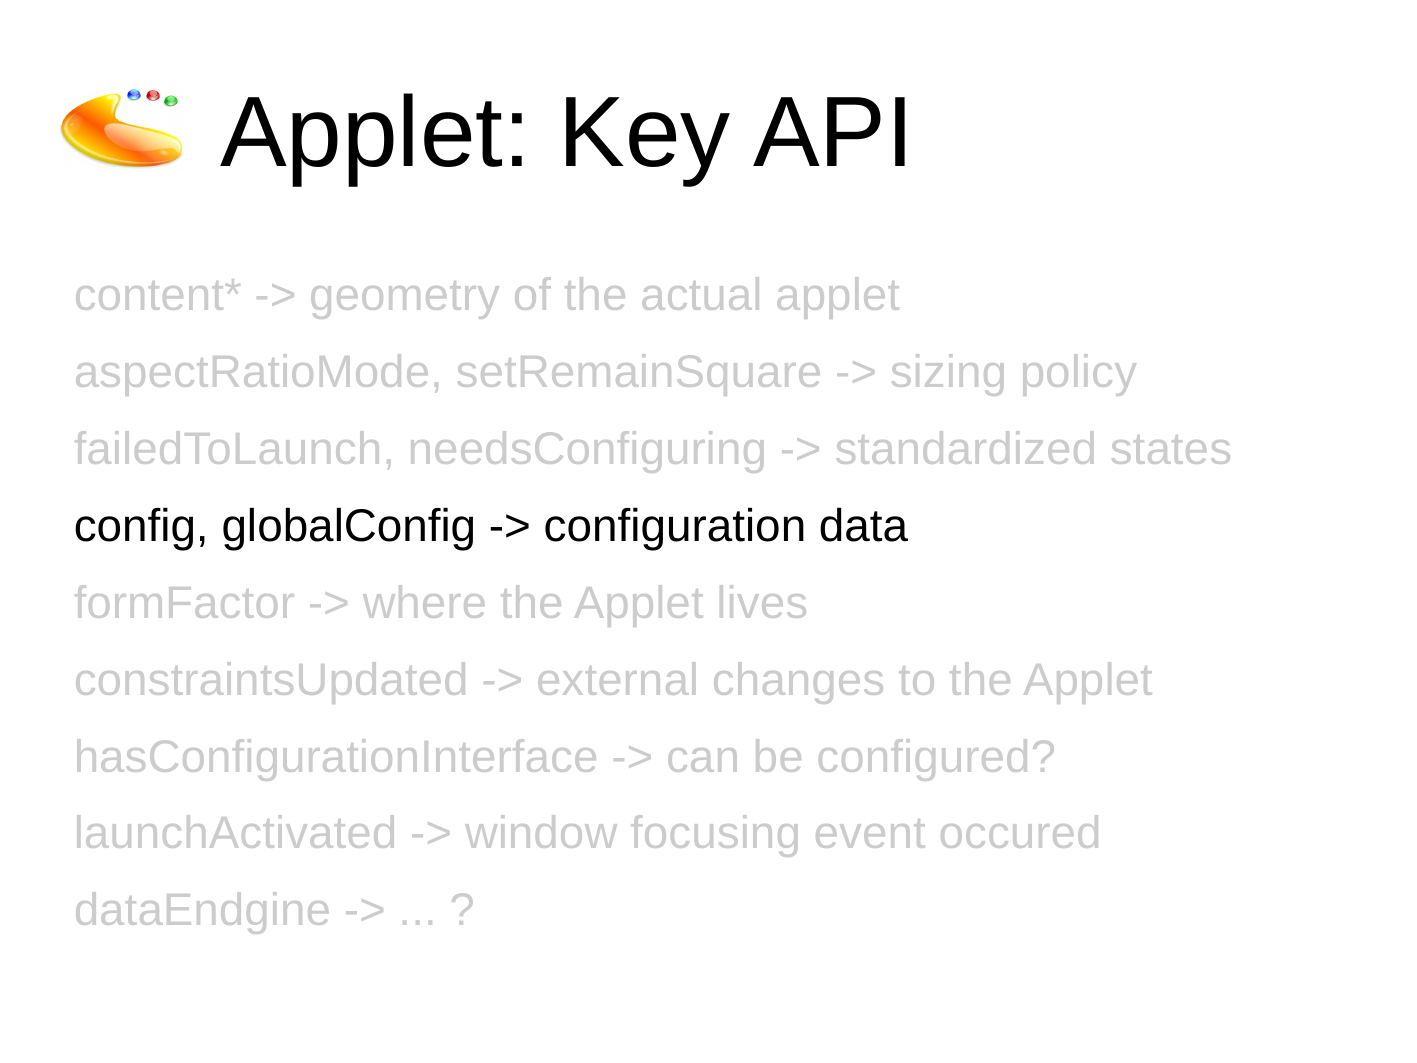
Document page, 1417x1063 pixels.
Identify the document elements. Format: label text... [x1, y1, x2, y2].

picture [60, 89, 183, 170]
text_box Applet: Key API [205, 68, 1358, 188]
text_box content* -> geometry of the actual applet aspectRatioMode, setRemainSquare -> sizing policy failedToLaunch, needsConfiguring -> standardized states config, globalConfig -> configuration data formFactor -> where the Applet lives constraintsUpdated -> external changes to the Applet hasConfigurationInterface -> can be configured? launchActivated -> window focusing event occured dataEndgine -> ... ? [59, 236, 1417, 1063]
